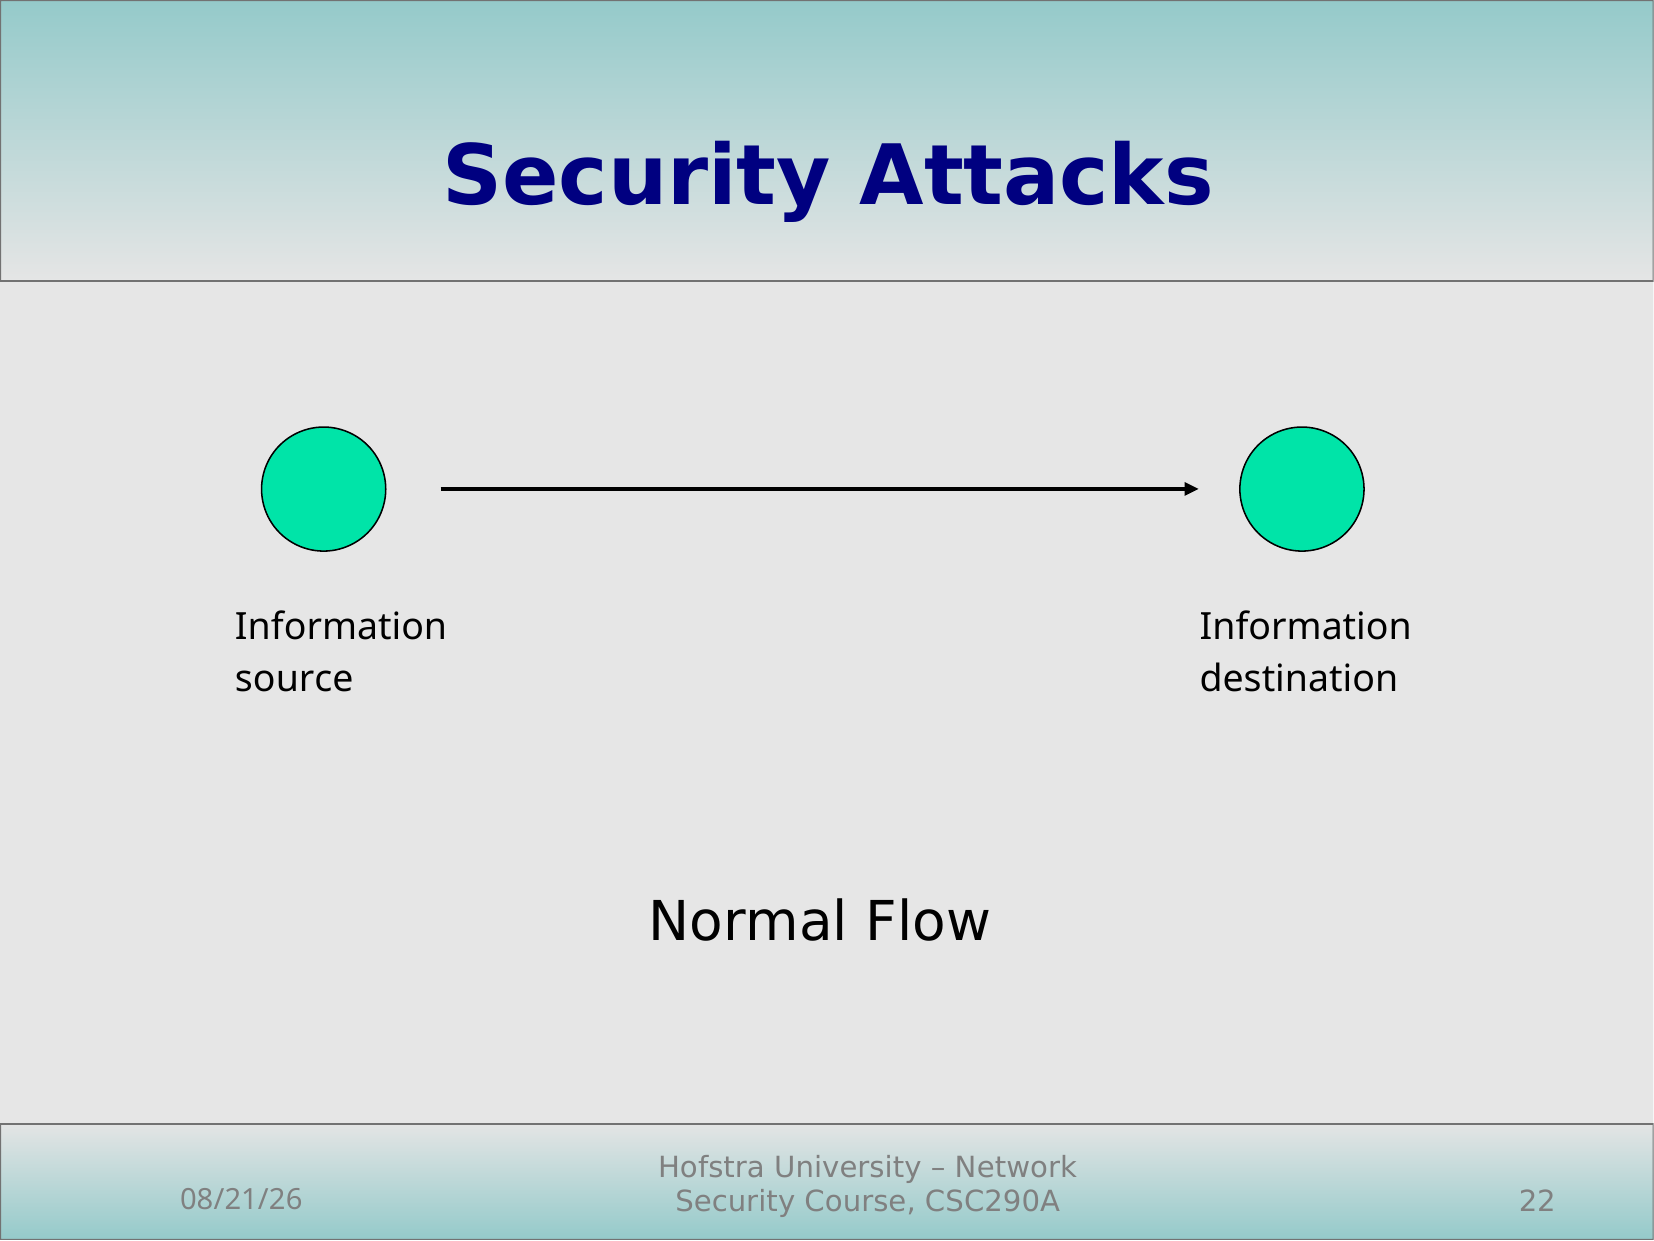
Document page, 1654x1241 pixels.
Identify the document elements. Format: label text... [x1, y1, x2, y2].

text_box Normal Flow [633, 881, 1007, 962]
text_box Information source [220, 592, 463, 710]
text_box Information destination [1184, 592, 1428, 710]
title Security Attacks [123, 87, 1534, 233]
